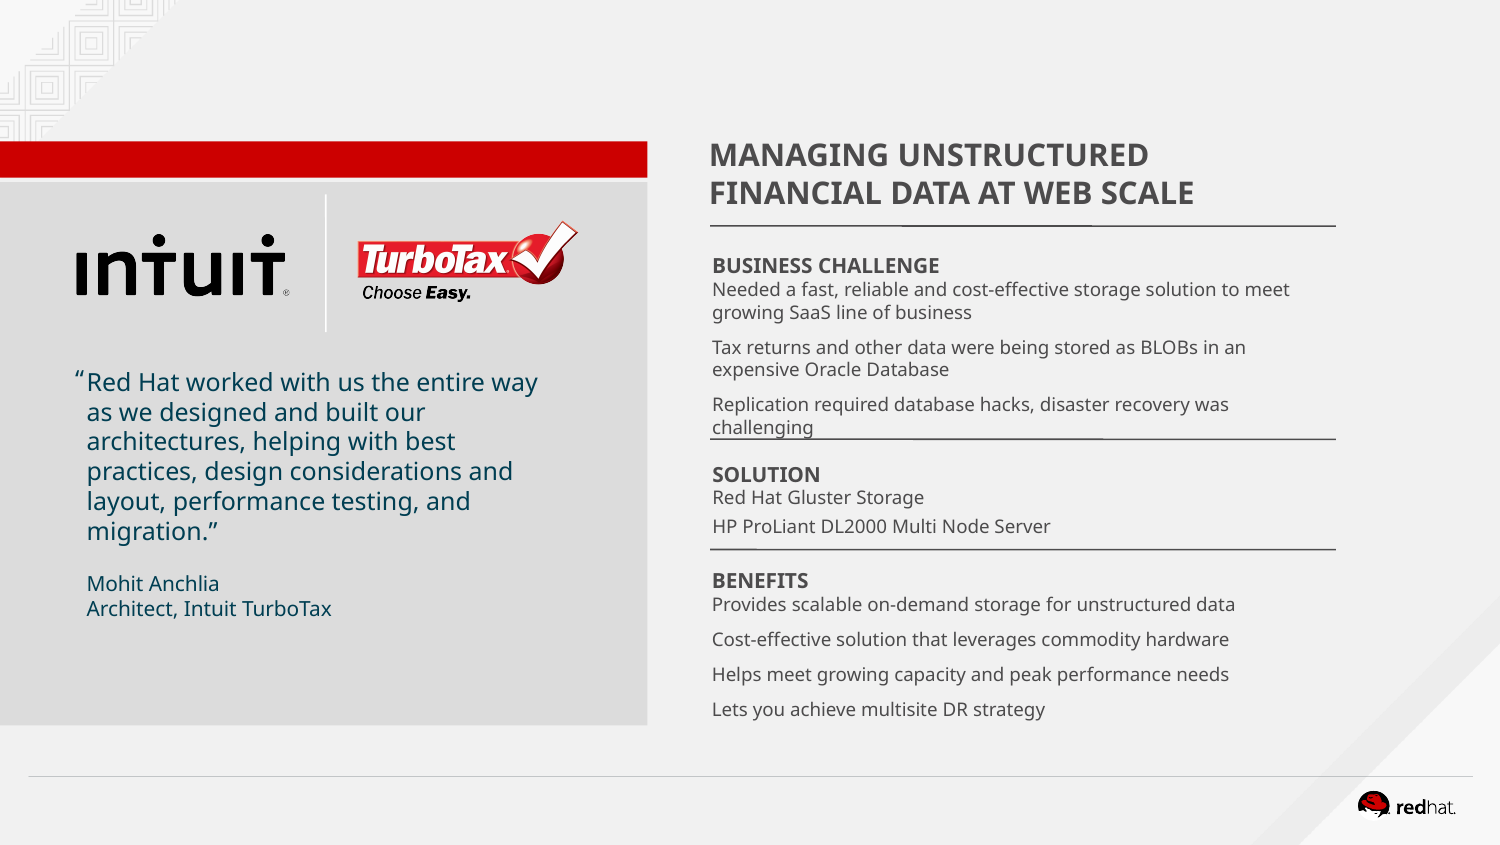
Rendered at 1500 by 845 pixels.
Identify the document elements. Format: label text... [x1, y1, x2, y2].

text_box “ [75, 370, 104, 407]
picture [48, 204, 315, 326]
text_box Red Hat worked with us the entire way as we designed and built our architectures, helping with best practices, design considerations and layout, performance testing, and migration.” Mohit Anchlia Architect, Intuit TurboTax [77, 361, 573, 661]
text_box BUSINESS CHALLENGE Needed a fast, reliable and cost-effective storage solution to meet growing SaaS line of business Tax returns and other data were being stored as BLOBs in an expensive Oracle Database Replication required database hacks, disaster recovery was challenging [703, 248, 1326, 417]
text_box [0, 141, 648, 178]
text_box SOLUTION Red Hat Gluster Storage HP ProLiant DL2000 Multi Node Server [703, 456, 1371, 534]
text_box BENEFITS Provides scalable on-demand storage for unstructured data Cost-effective solution that leverages commodity hardware Helps meet growing capacity and peak performance needs Lets you achieve multisite DR strategy [702, 563, 1273, 801]
picture [0, 0, 1500, 845]
text_box [0, 182, 648, 726]
picture [316, 198, 609, 331]
text_box MANAGING UNSTRUCTURED FINANCIAL DATA AT WEB SCALE [699, 131, 1326, 223]
